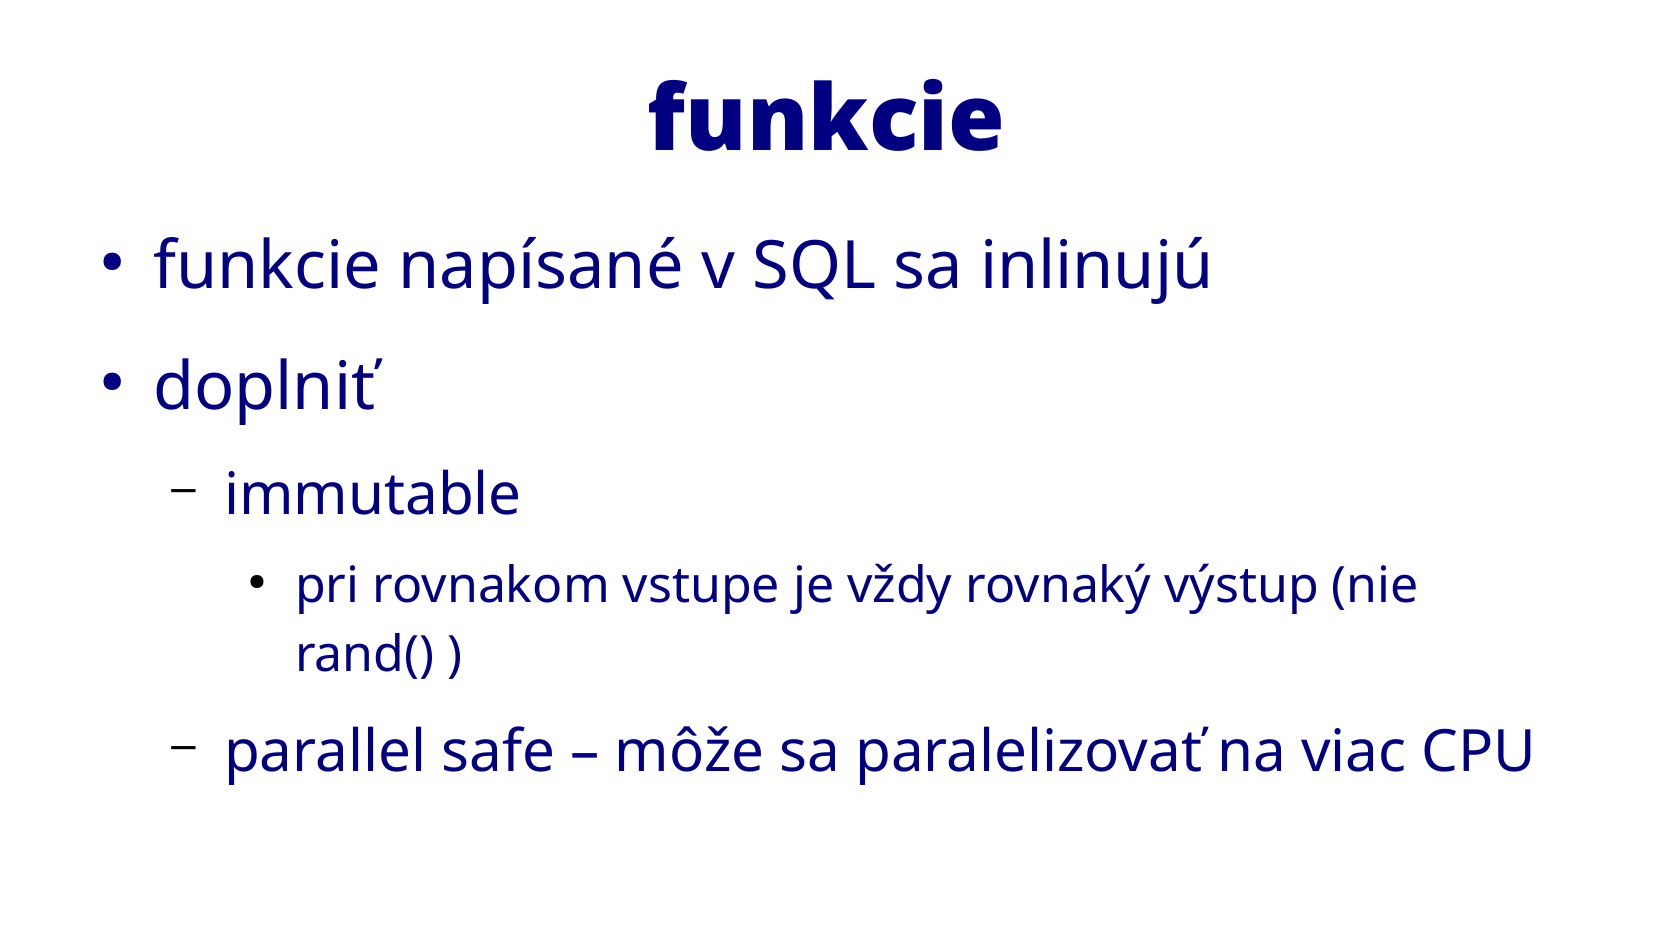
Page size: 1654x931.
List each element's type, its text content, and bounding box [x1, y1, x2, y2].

list funkcie napísané v SQL sa inlinujú doplniť immutable pri rovnakom vstupe je vždy rovnaký výstup (nie rand() ) parallel safe – môže sa paralelizovať na viac CPU [82, 217, 1565, 857]
title funkcie [82, 37, 1571, 193]
